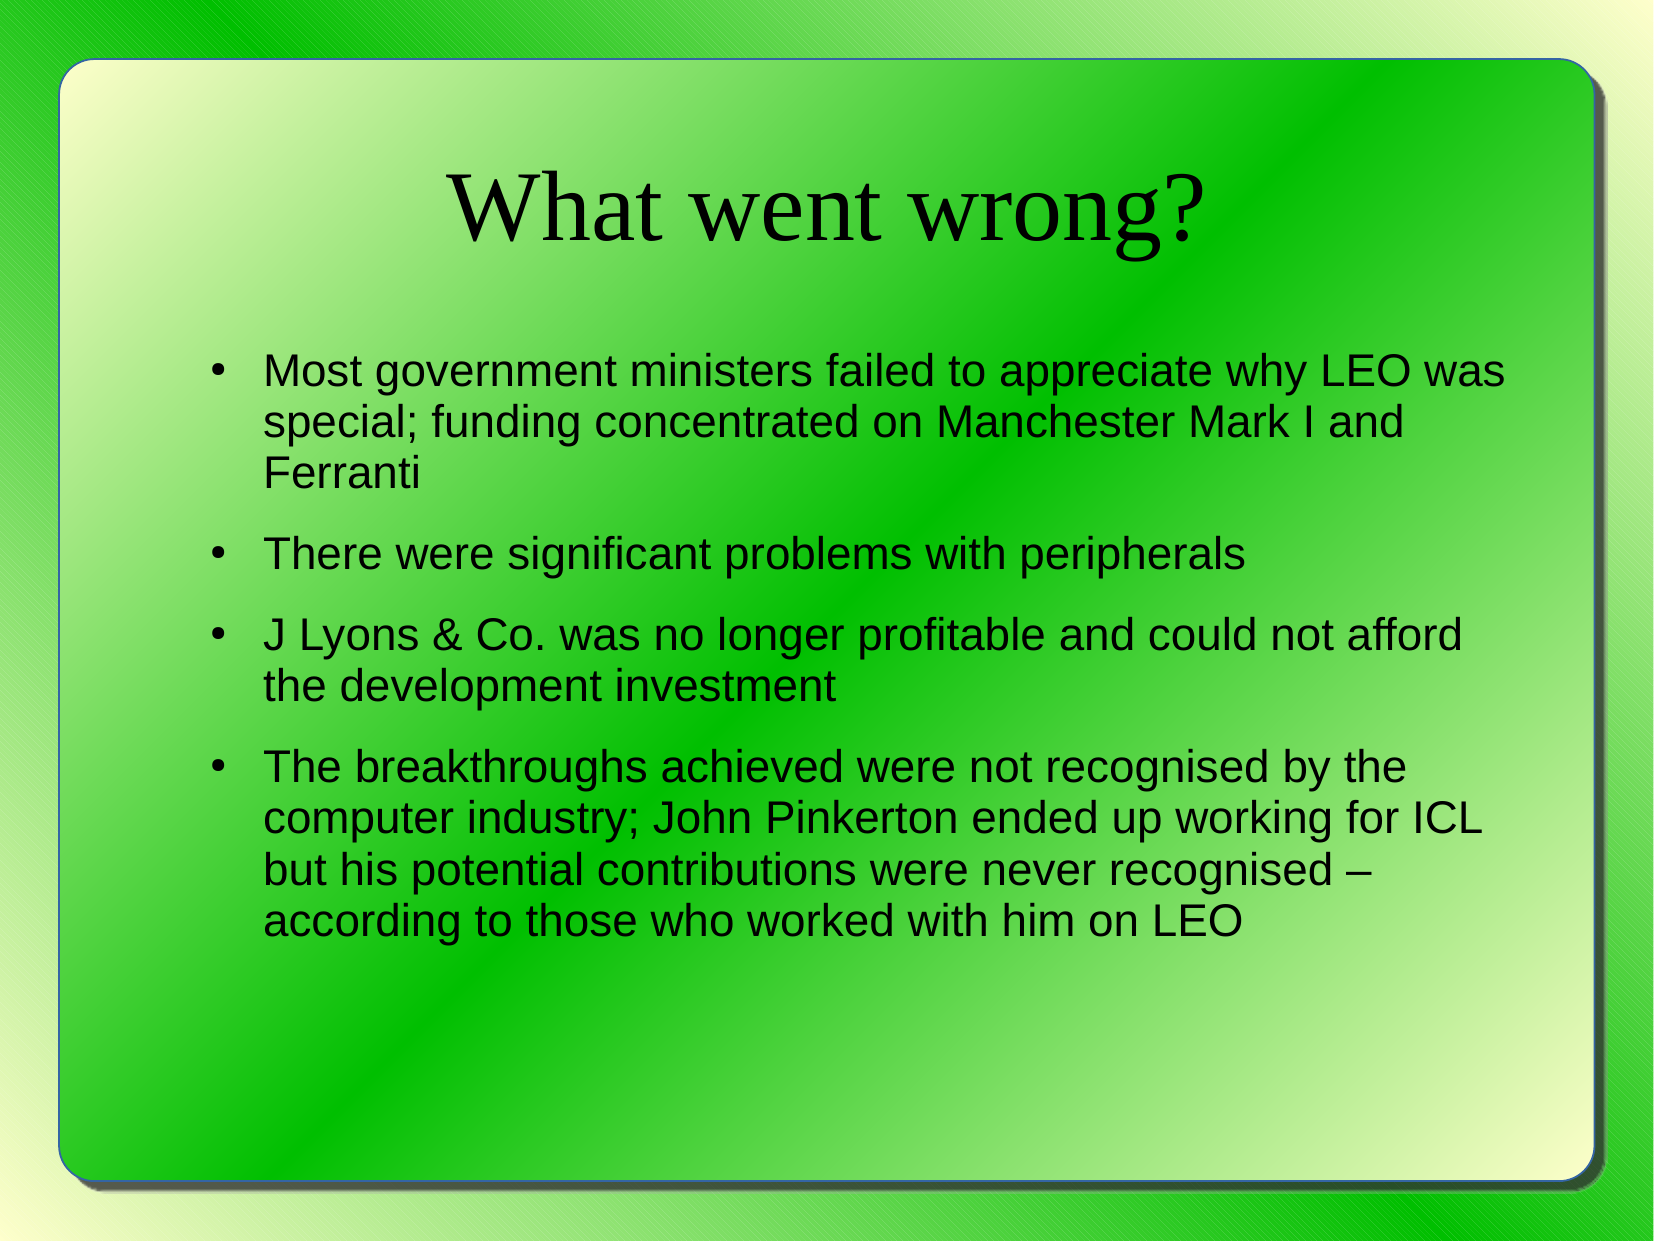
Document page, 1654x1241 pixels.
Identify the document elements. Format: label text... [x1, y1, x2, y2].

list Most government ministers failed to appreciate why LEO was special; funding concentrated on Manchester Mark I and Ferranti There were significant problems with peripherals J Lyons & Co. was no longer profitable and could not afford the development investment The breakthroughs achieved were not recognised by the computer industry; John Pinkerton ended up working for ICL but his potential contributions were never recognised – according to those who worked with him on LEO [121, 344, 1534, 1127]
title What went wrong? [121, 102, 1534, 310]
